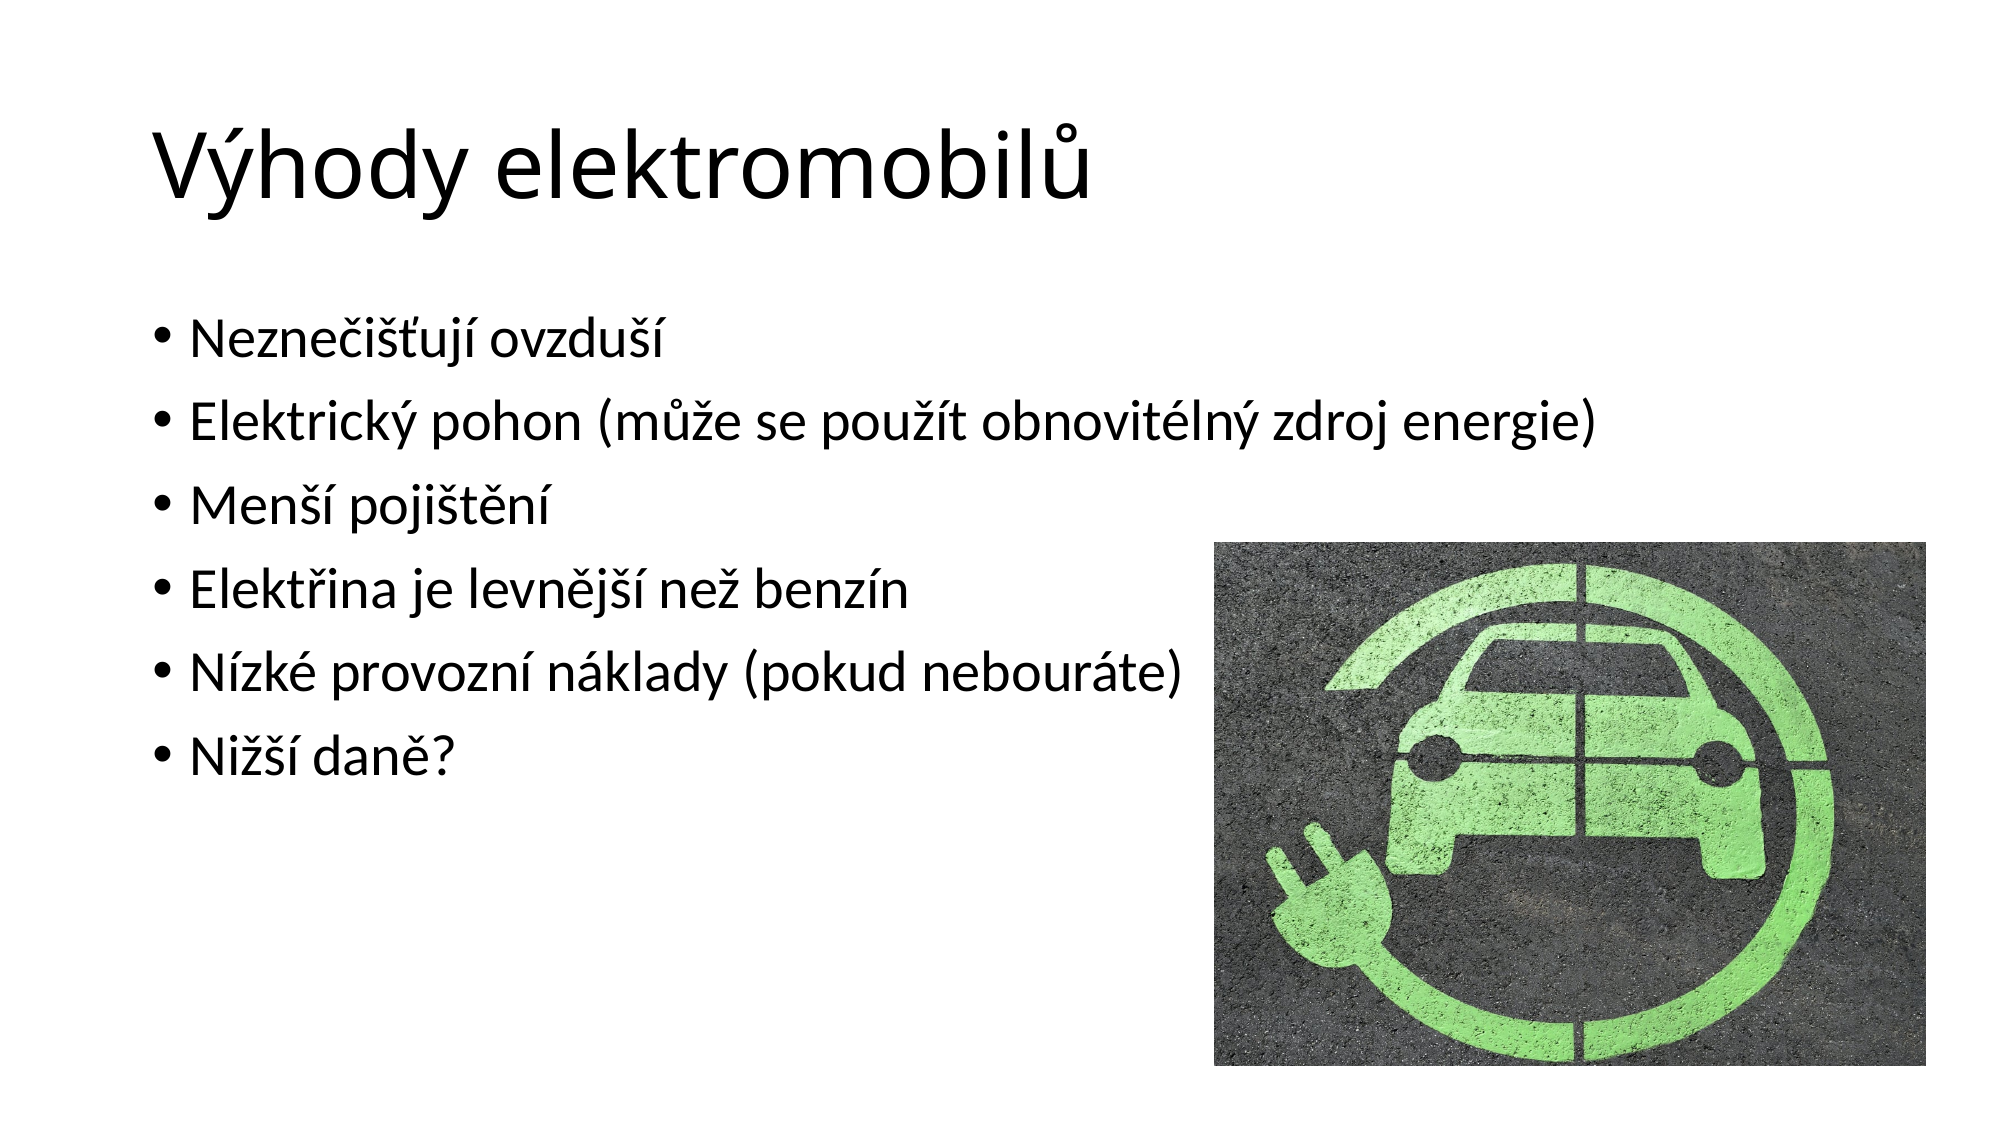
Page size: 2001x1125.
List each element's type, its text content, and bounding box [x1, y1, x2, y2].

list Neznečišťují ovzduší Elektrický pohon (může se použít obnovitélný zdroj energie) Menší pojištění Elektřina je levnější než benzín Nízké provozní náklady (pokud nebouráte) Nižší daně? [137, 299, 1863, 1014]
picture [1214, 542, 1926, 1066]
title Výhody elektromobilů [137, 59, 1863, 278]
